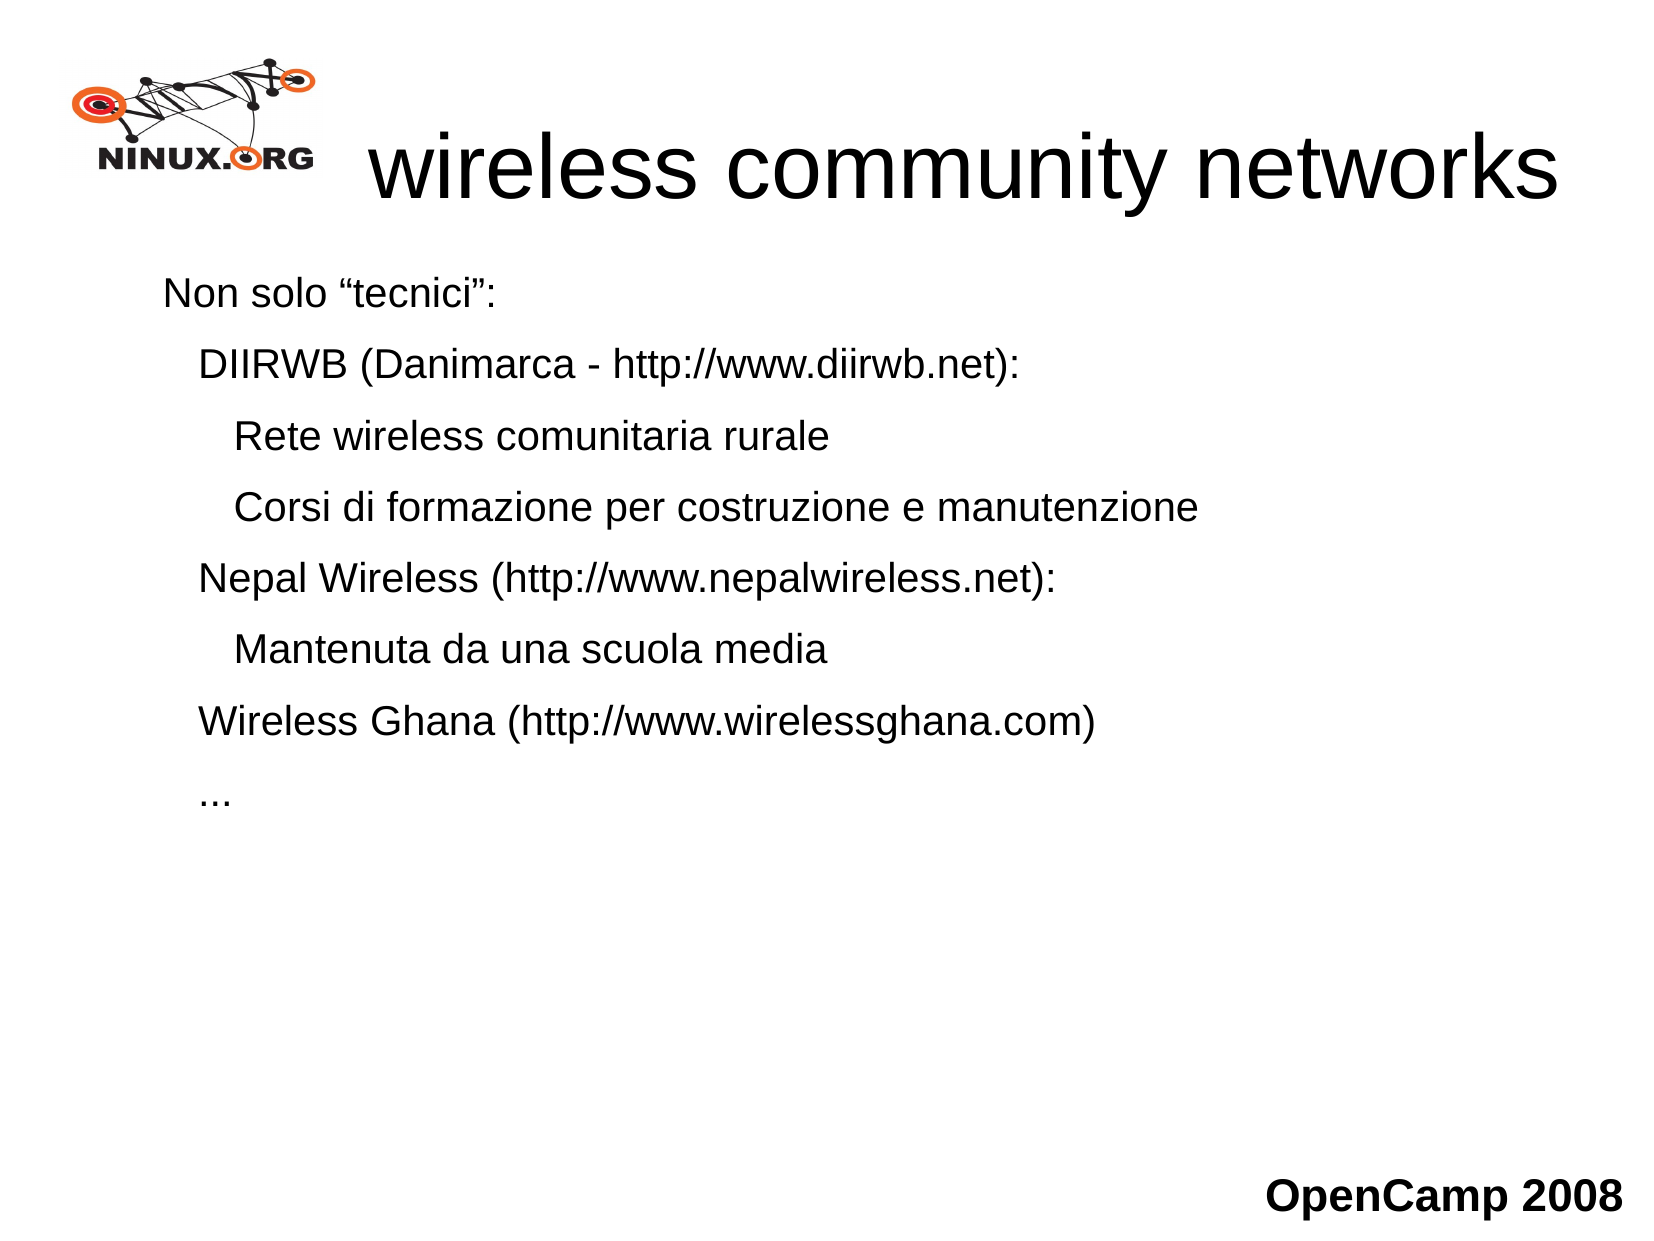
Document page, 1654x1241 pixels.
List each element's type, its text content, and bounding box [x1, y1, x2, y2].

title wireless community networks [356, 70, 1576, 263]
picture [59, 58, 323, 178]
text_box Non solo “tecnici”: DIIRWB (Danimarca - http://www.diirwb.net): Rete wireless comunitaria rurale Corsi di formazione per costruzione e manutenzione Nepal Wireless (http://www.nepalwireless.net): Mantenuta da una scuola media Wireless Ghana (http://www.wirelessghana.com) ... [112, 262, 1538, 1126]
text_box OpenCamp 2008 [1237, 1162, 1651, 1237]
